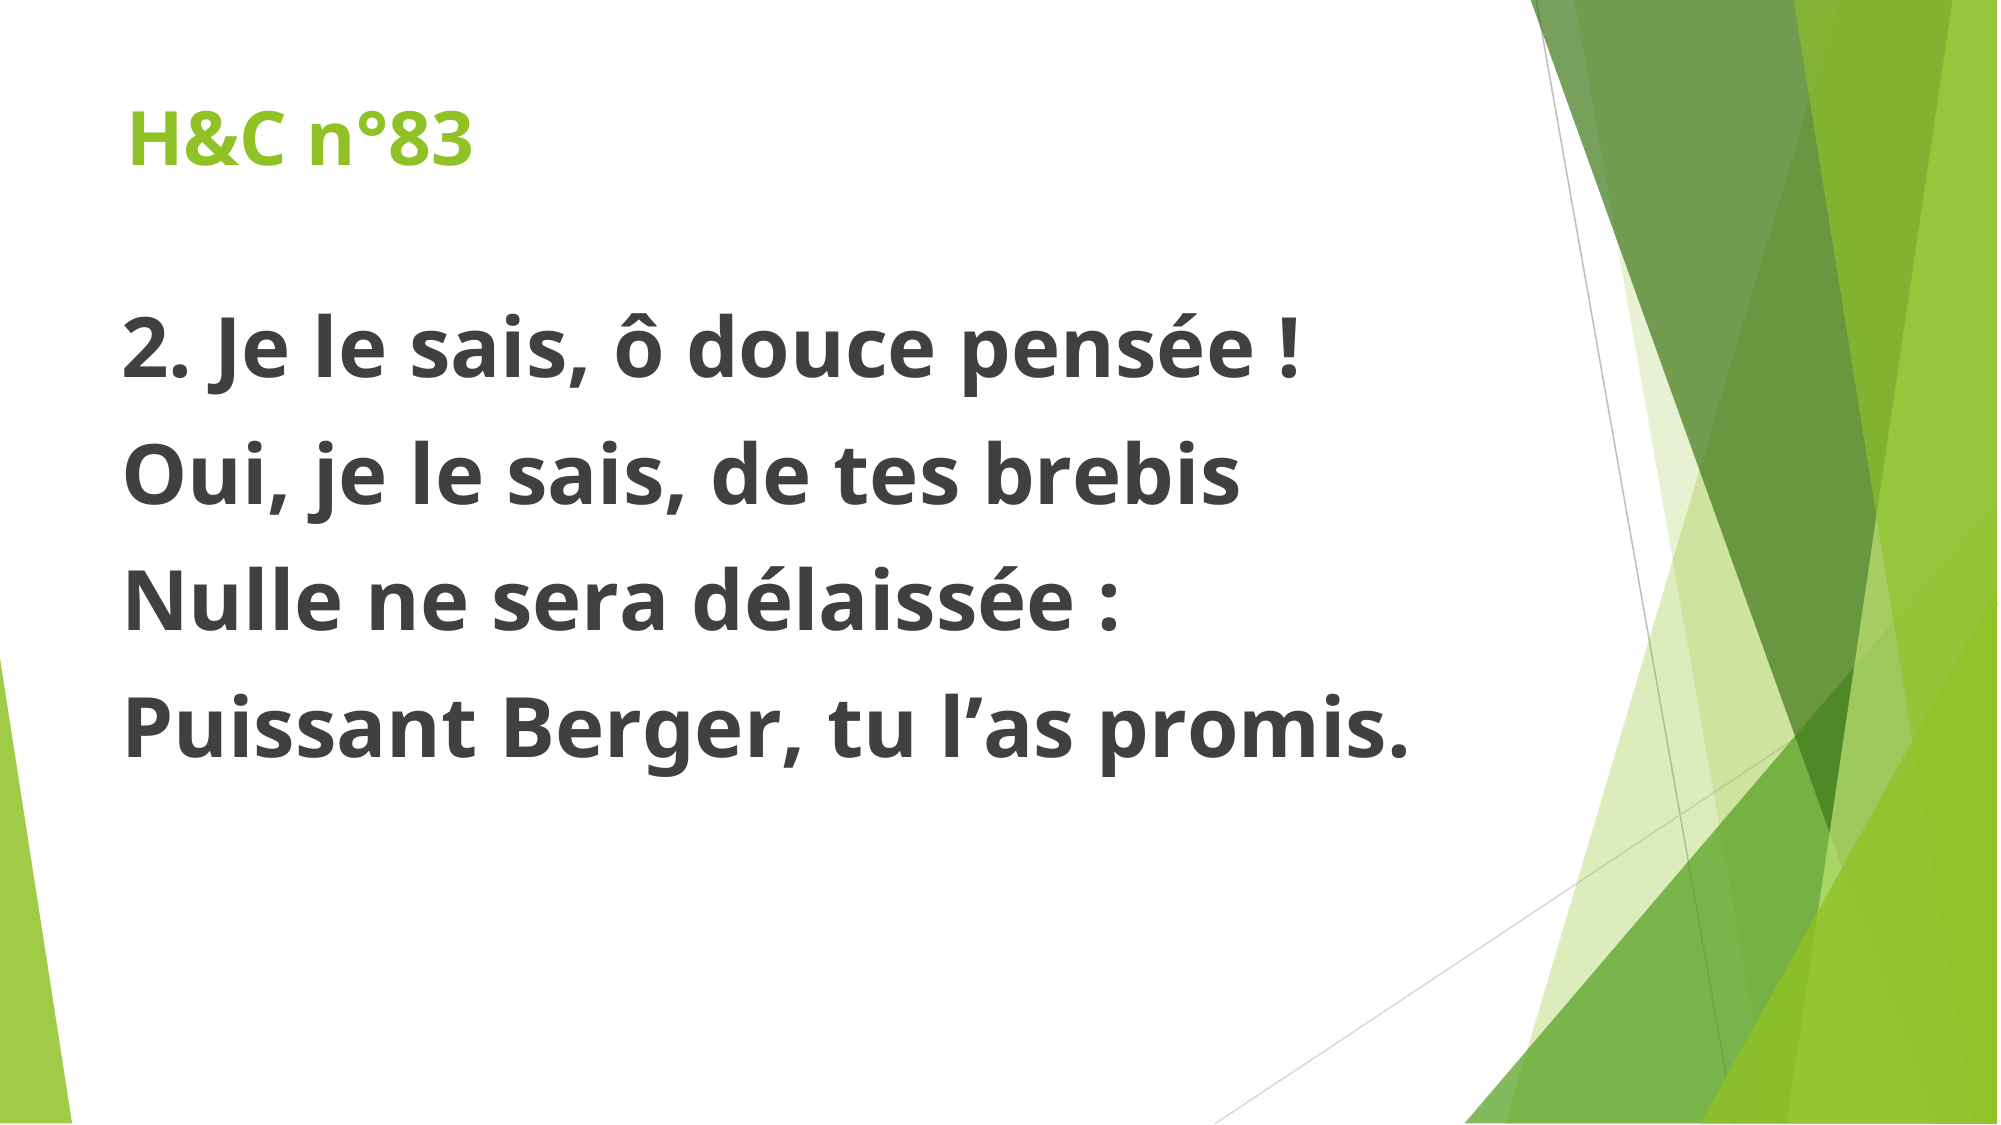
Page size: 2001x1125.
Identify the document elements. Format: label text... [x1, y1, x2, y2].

text_box H&C n°83 [111, 82, 1522, 189]
text_box 2. Je le sais, ô douce pensée ! Oui, je le sais, de tes brebis Nulle ne sera délaissée : Puissant Berger, tu l’as promis. [106, 271, 1961, 1074]
